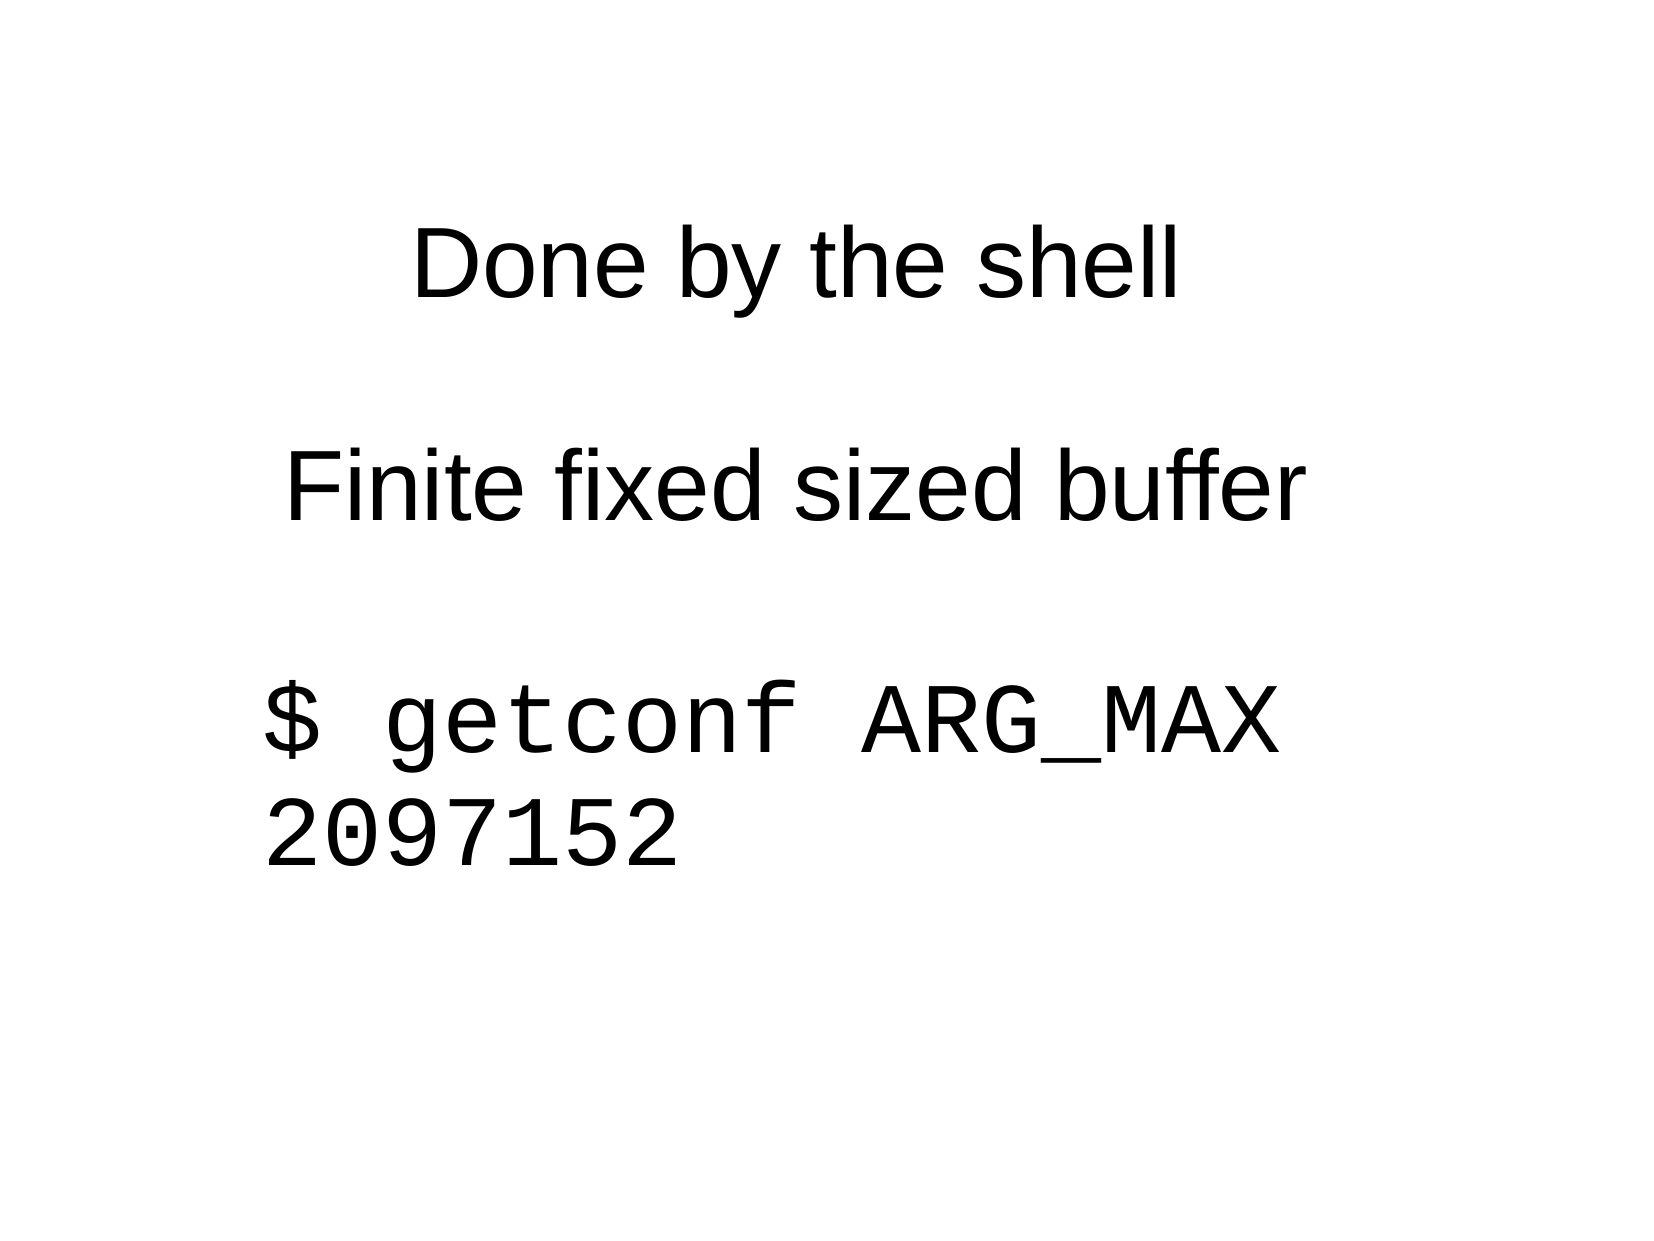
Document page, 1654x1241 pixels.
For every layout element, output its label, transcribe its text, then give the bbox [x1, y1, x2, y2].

text_box $ getconf ARG_MAX 2097152 [262, 668, 1418, 1123]
text_box Done by the shell Finite fixed sized buffer [68, 157, 1524, 591]
